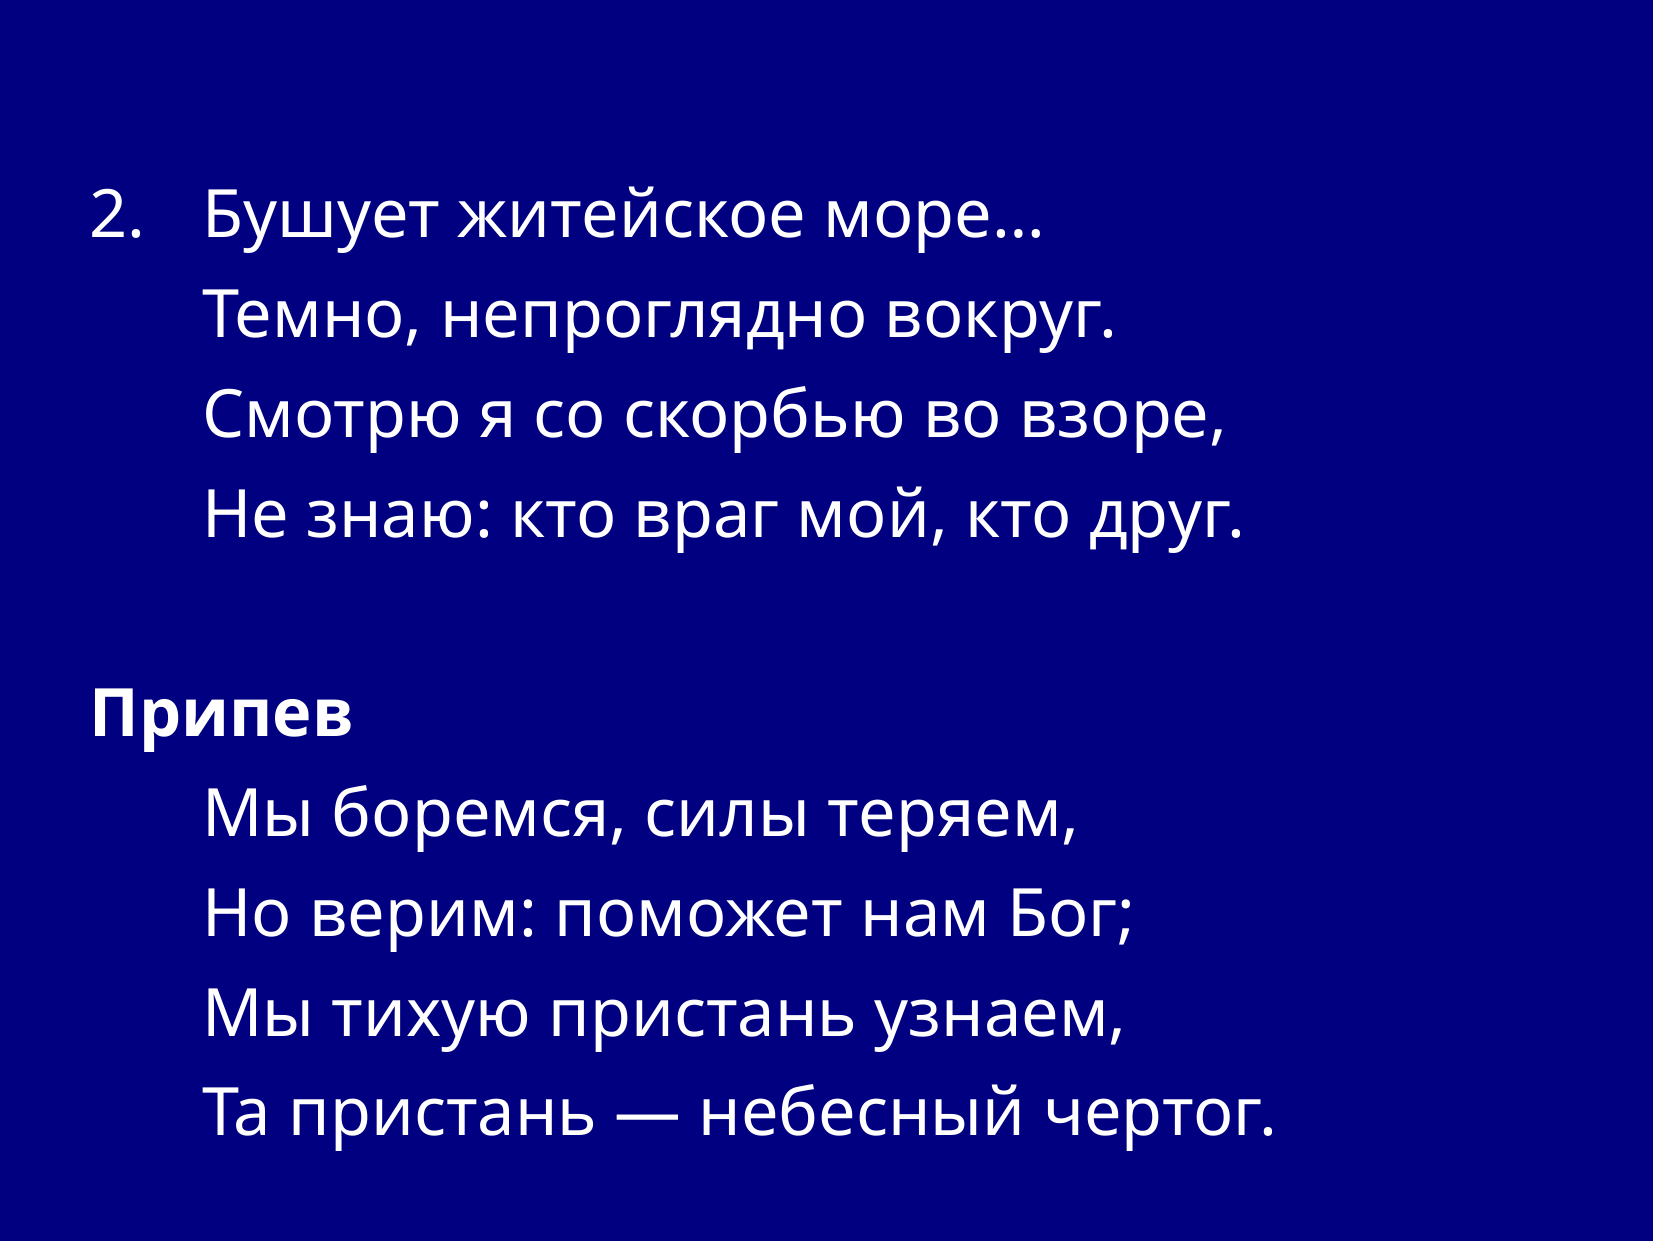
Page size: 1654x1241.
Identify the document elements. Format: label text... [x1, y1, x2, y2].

text_box 2. Бушует житейское море… Темно, непроглядно вокруг. Смотрю я со скорбью во взоре, Не знаю: кто враг мой, кто друг. Припев Мы боремся, силы теряем, Но верим: поможет нам Бог; Мы тихую пристань узнаем, Та пристань — небесный чертог. [75, 150, 1576, 1163]
